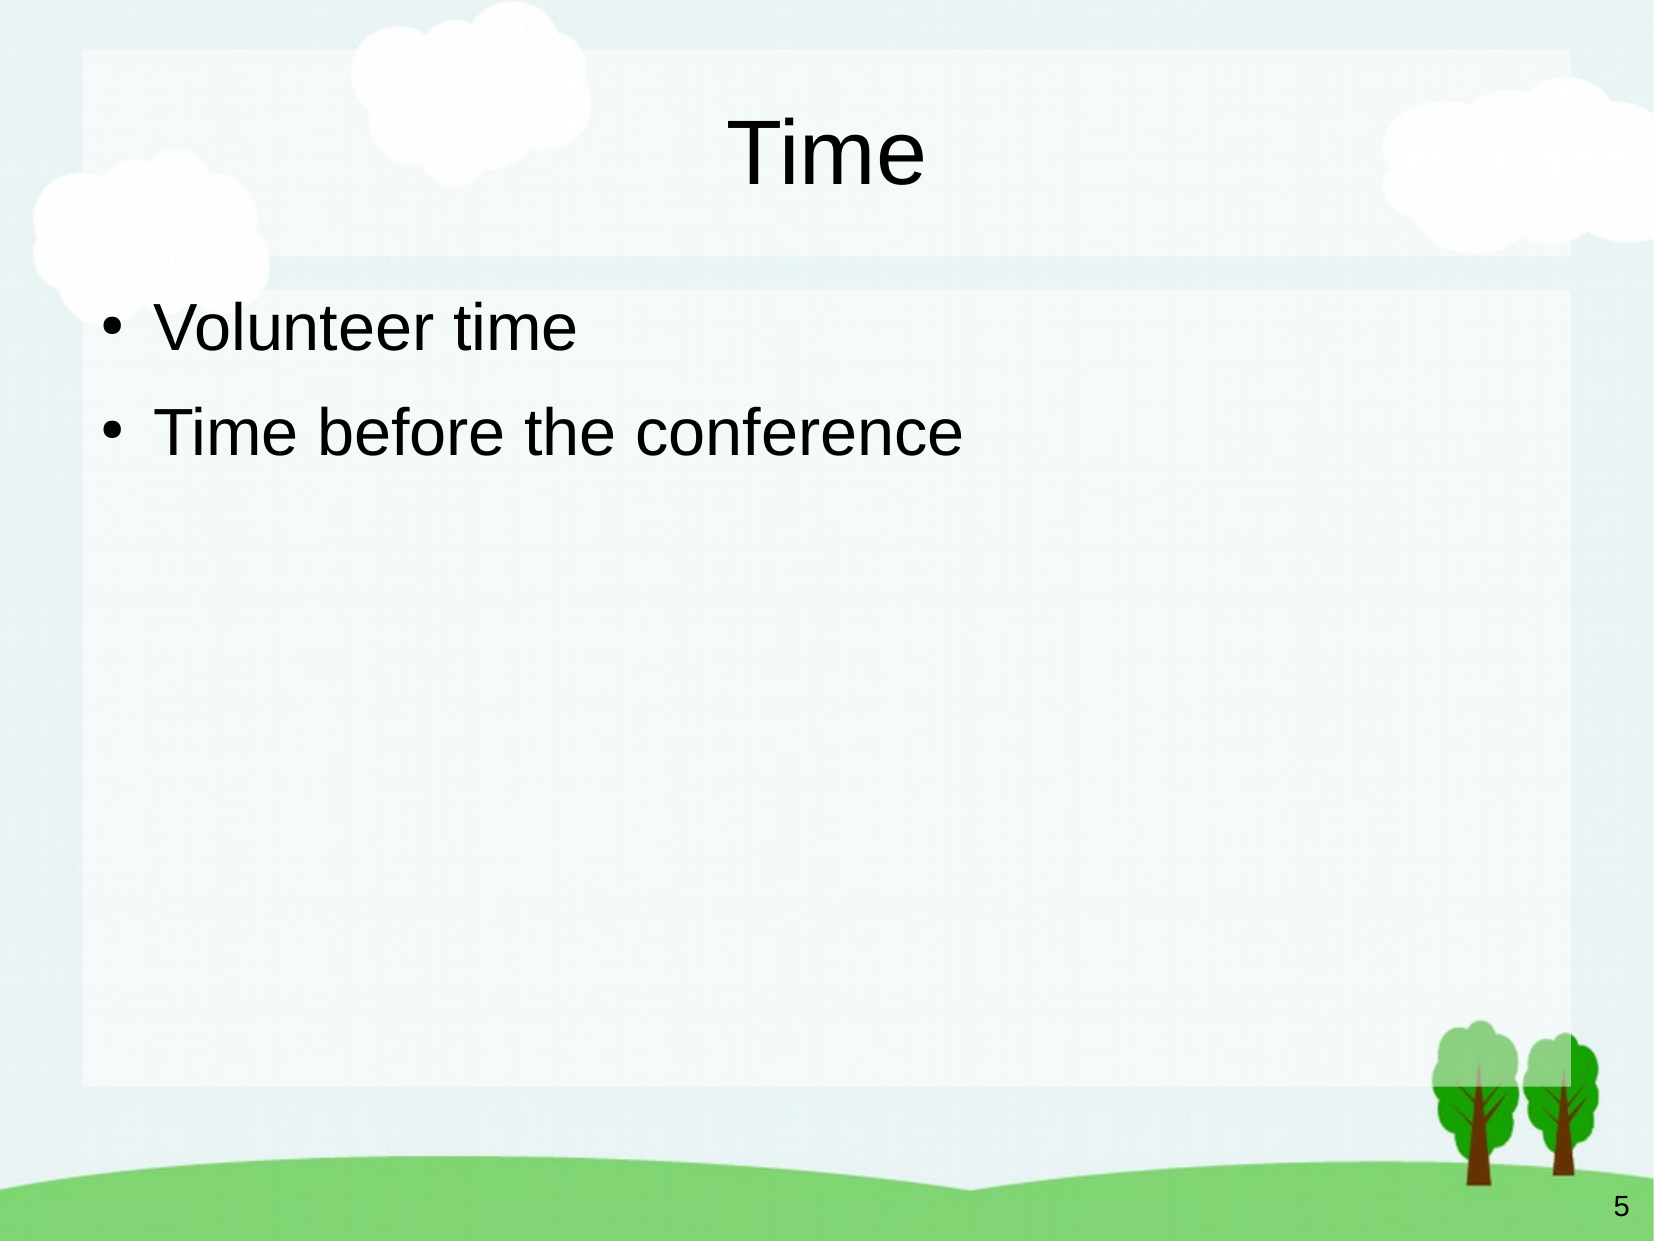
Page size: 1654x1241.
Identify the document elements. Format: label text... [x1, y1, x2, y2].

picture [0, 0, 1654, 1241]
list Volunteer time Time before the conference [82, 290, 1571, 1087]
title Time [82, 49, 1571, 257]
